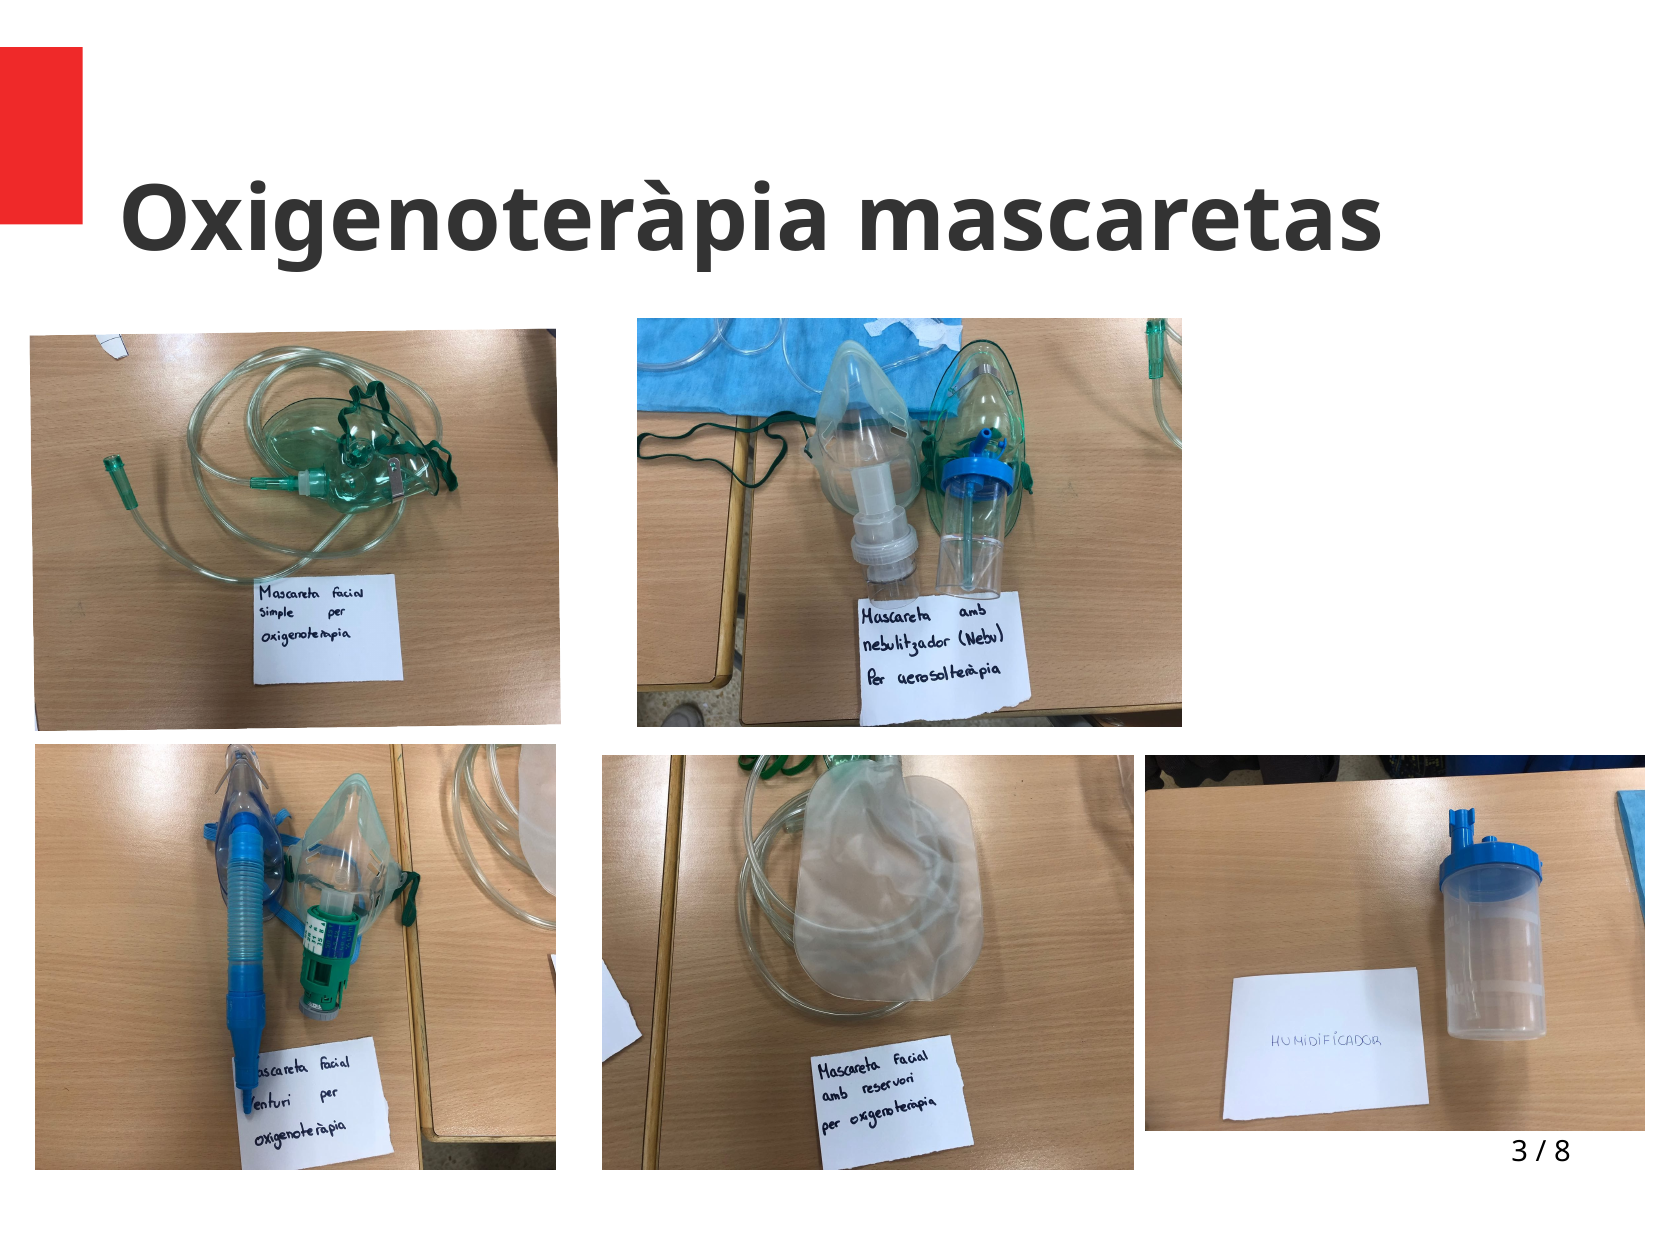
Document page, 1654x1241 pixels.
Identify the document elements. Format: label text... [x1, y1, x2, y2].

picture [637, 318, 1182, 727]
picture [602, 755, 1134, 1170]
title Oxigenoteràpia mascaretas [118, 28, 1571, 278]
picture [1145, 755, 1645, 1131]
picture [29, 328, 561, 731]
picture [35, 744, 556, 1170]
